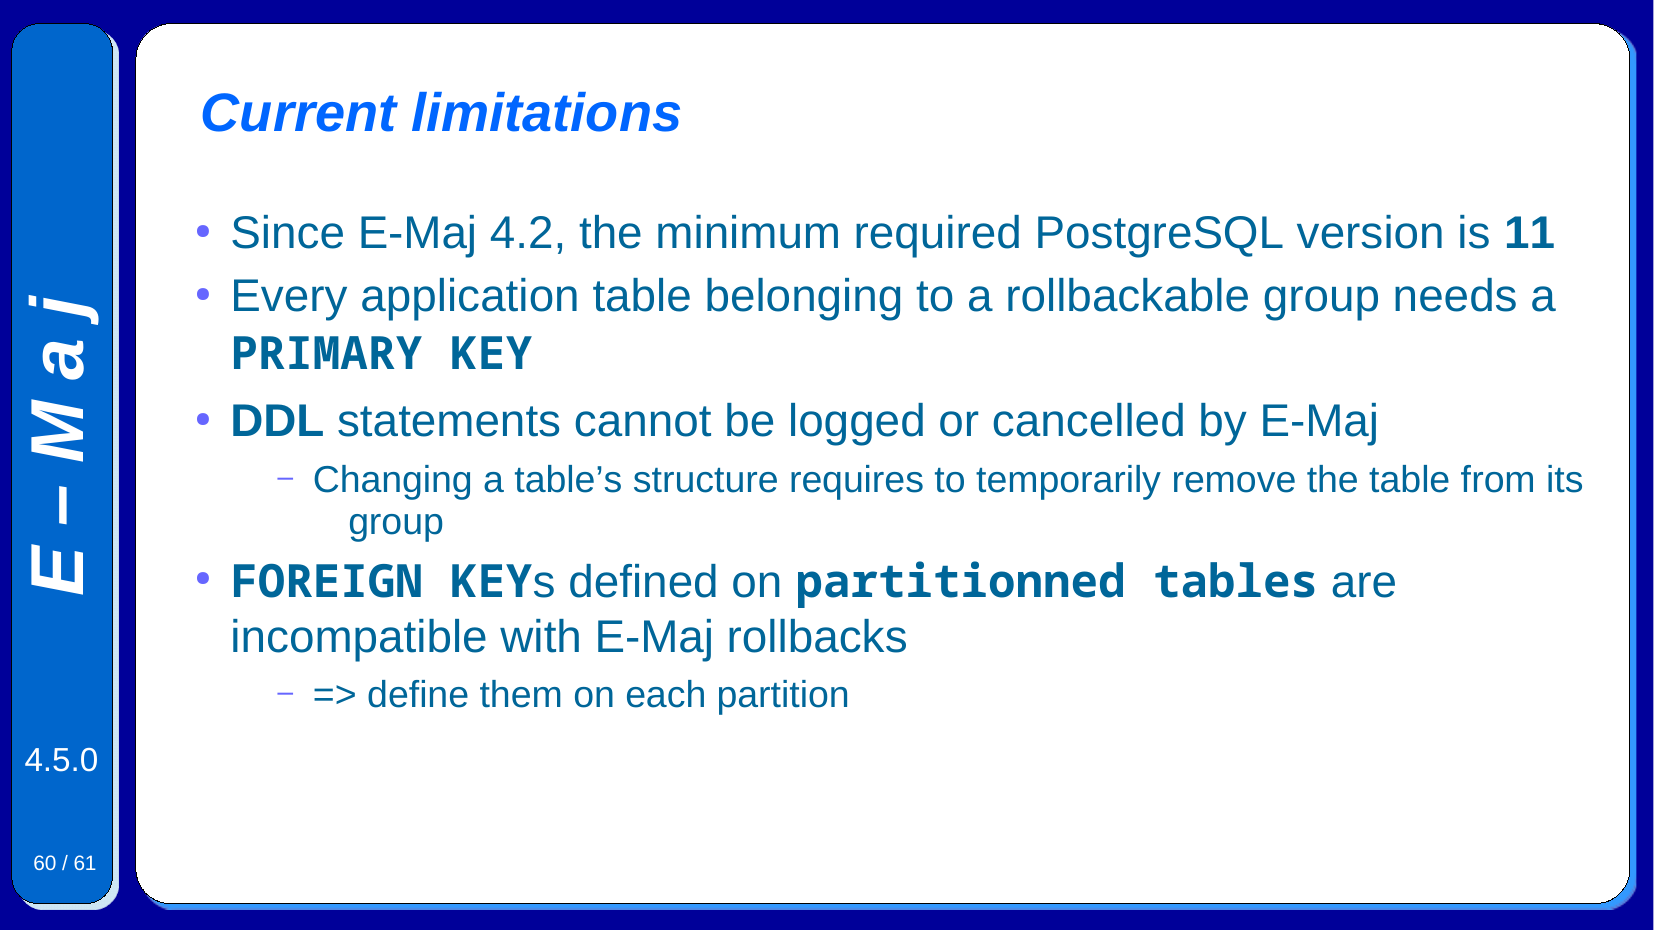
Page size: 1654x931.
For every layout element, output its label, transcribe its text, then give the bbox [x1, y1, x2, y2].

title Current limitations [200, 34, 1575, 191]
list Since E-Maj 4.2, the minimum required PostgreSQL version is 11 Every application table belonging to a rollbackable group needs a PRIMARY KEY DDL statements cannot be logged or cancelled by E-Maj Changing a table’s structure requires to temporarily remove the table from its group FOREIGN KEYs defined on partitionned tables are incompatible with E-Maj rollbacks => define them on each partition [177, 206, 1587, 827]
